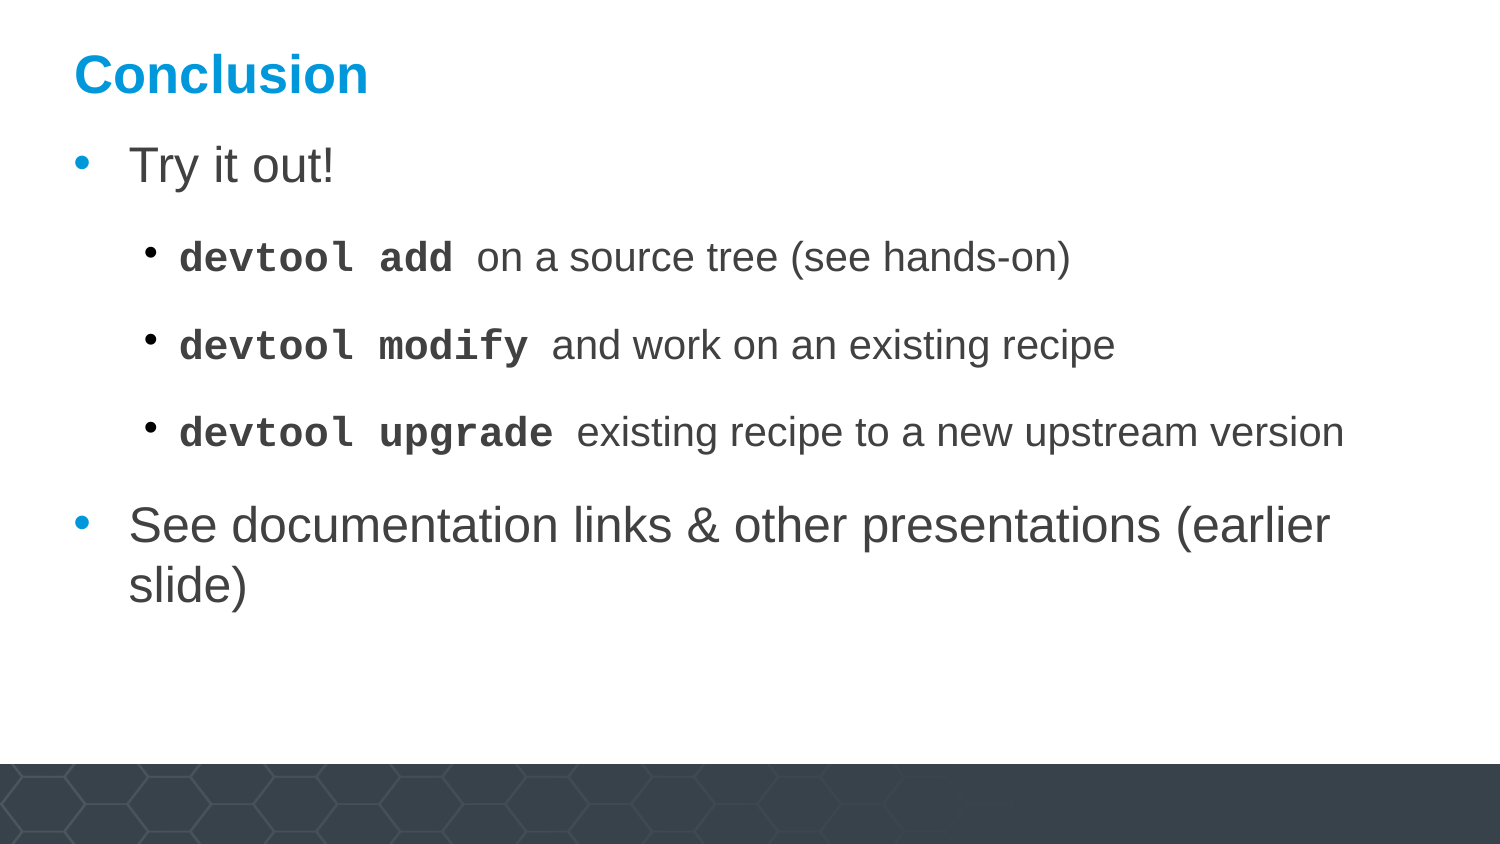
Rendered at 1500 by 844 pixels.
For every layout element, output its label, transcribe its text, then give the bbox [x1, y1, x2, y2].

text_box Conclusion [74, 50, 1424, 159]
picture [0, 0, 1500, 844]
text_box Try it out! devtool add on a source tree (see hands-on) devtool modify and work on an existing recipe devtool upgrade existing recipe to a new upstream version See documentation links & other presentations (earlier slide) [72, 132, 1422, 738]
